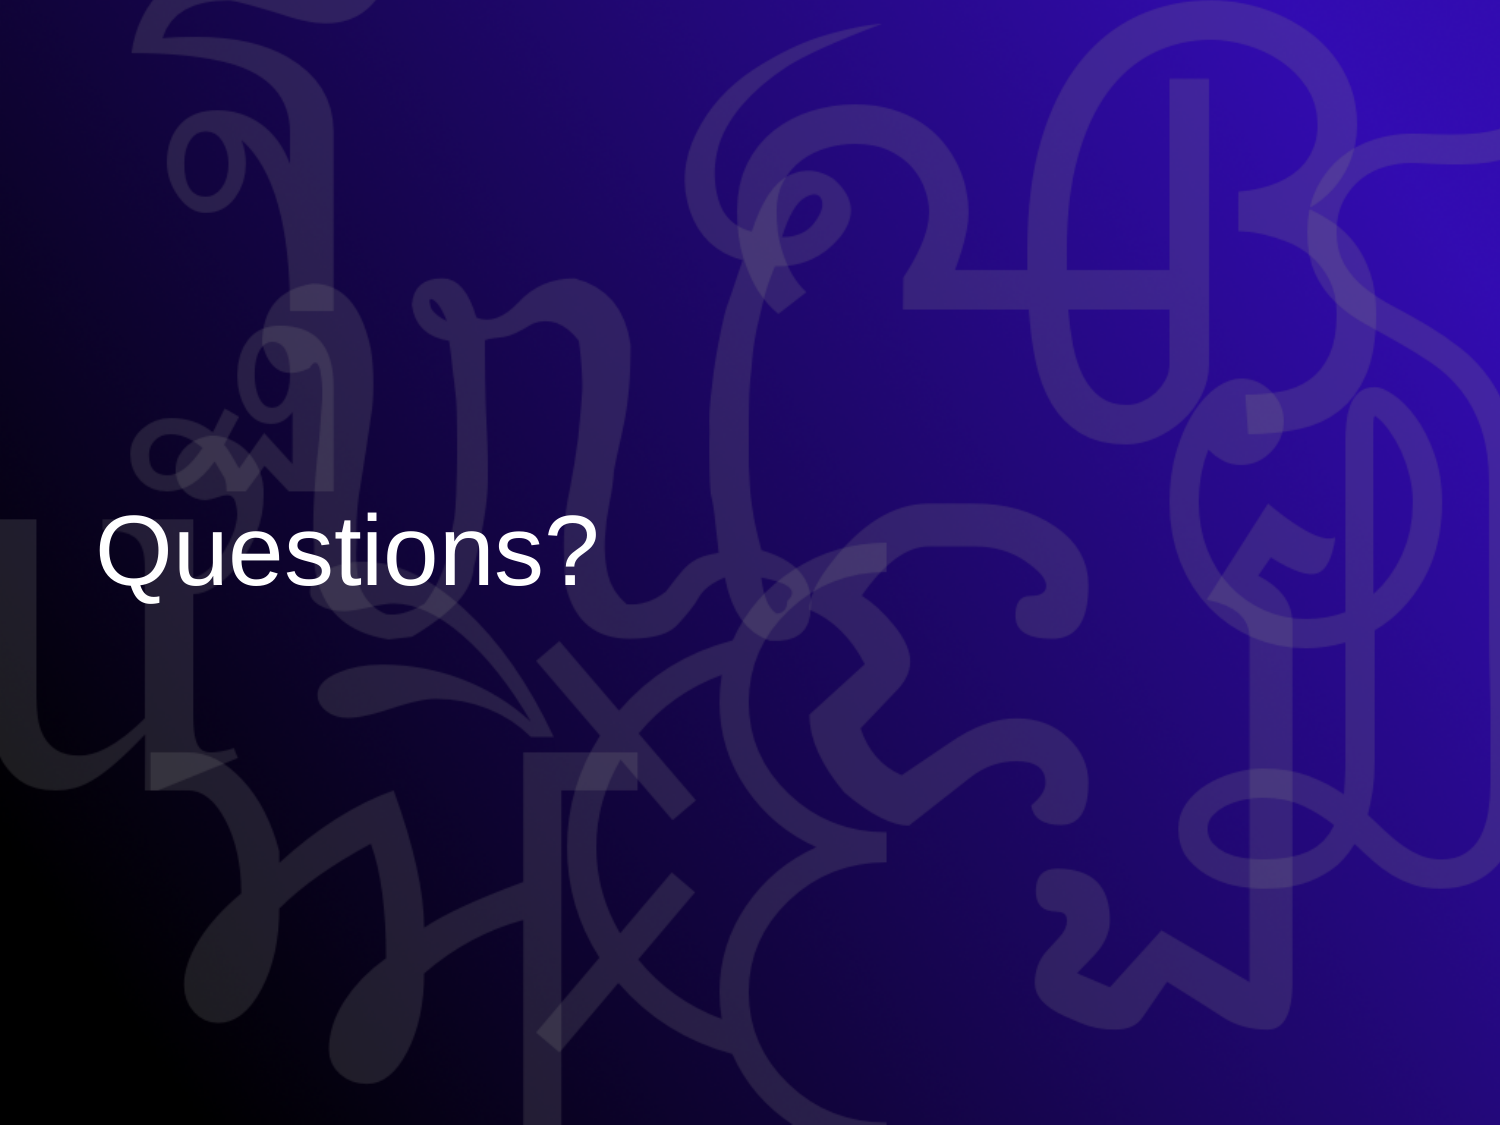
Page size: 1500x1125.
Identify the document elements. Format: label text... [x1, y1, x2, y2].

title Questions? [80, 98, 1125, 994]
picture [0, 0, 1500, 1125]
